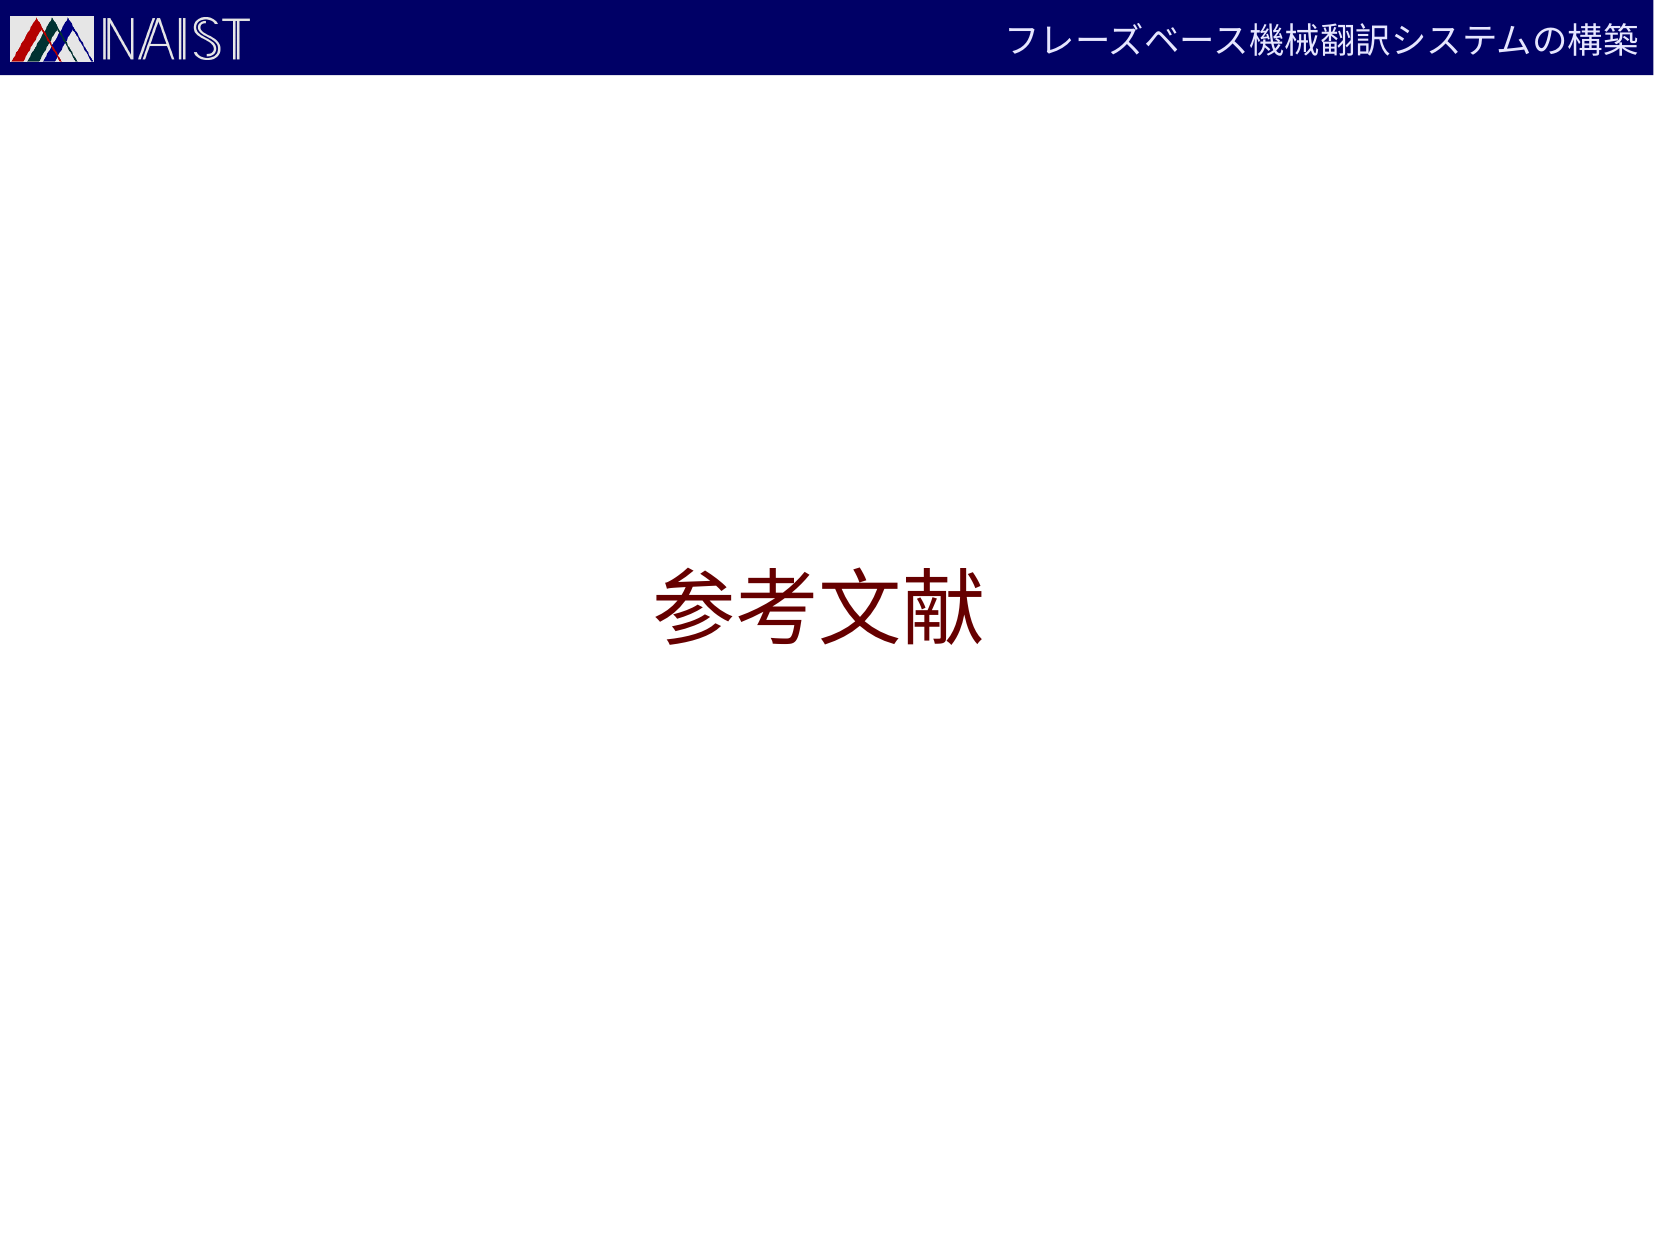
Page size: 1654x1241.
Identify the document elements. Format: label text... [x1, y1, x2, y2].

title 参考文献 [75, 506, 1564, 698]
picture [10, 16, 94, 62]
picture [102, 17, 251, 60]
